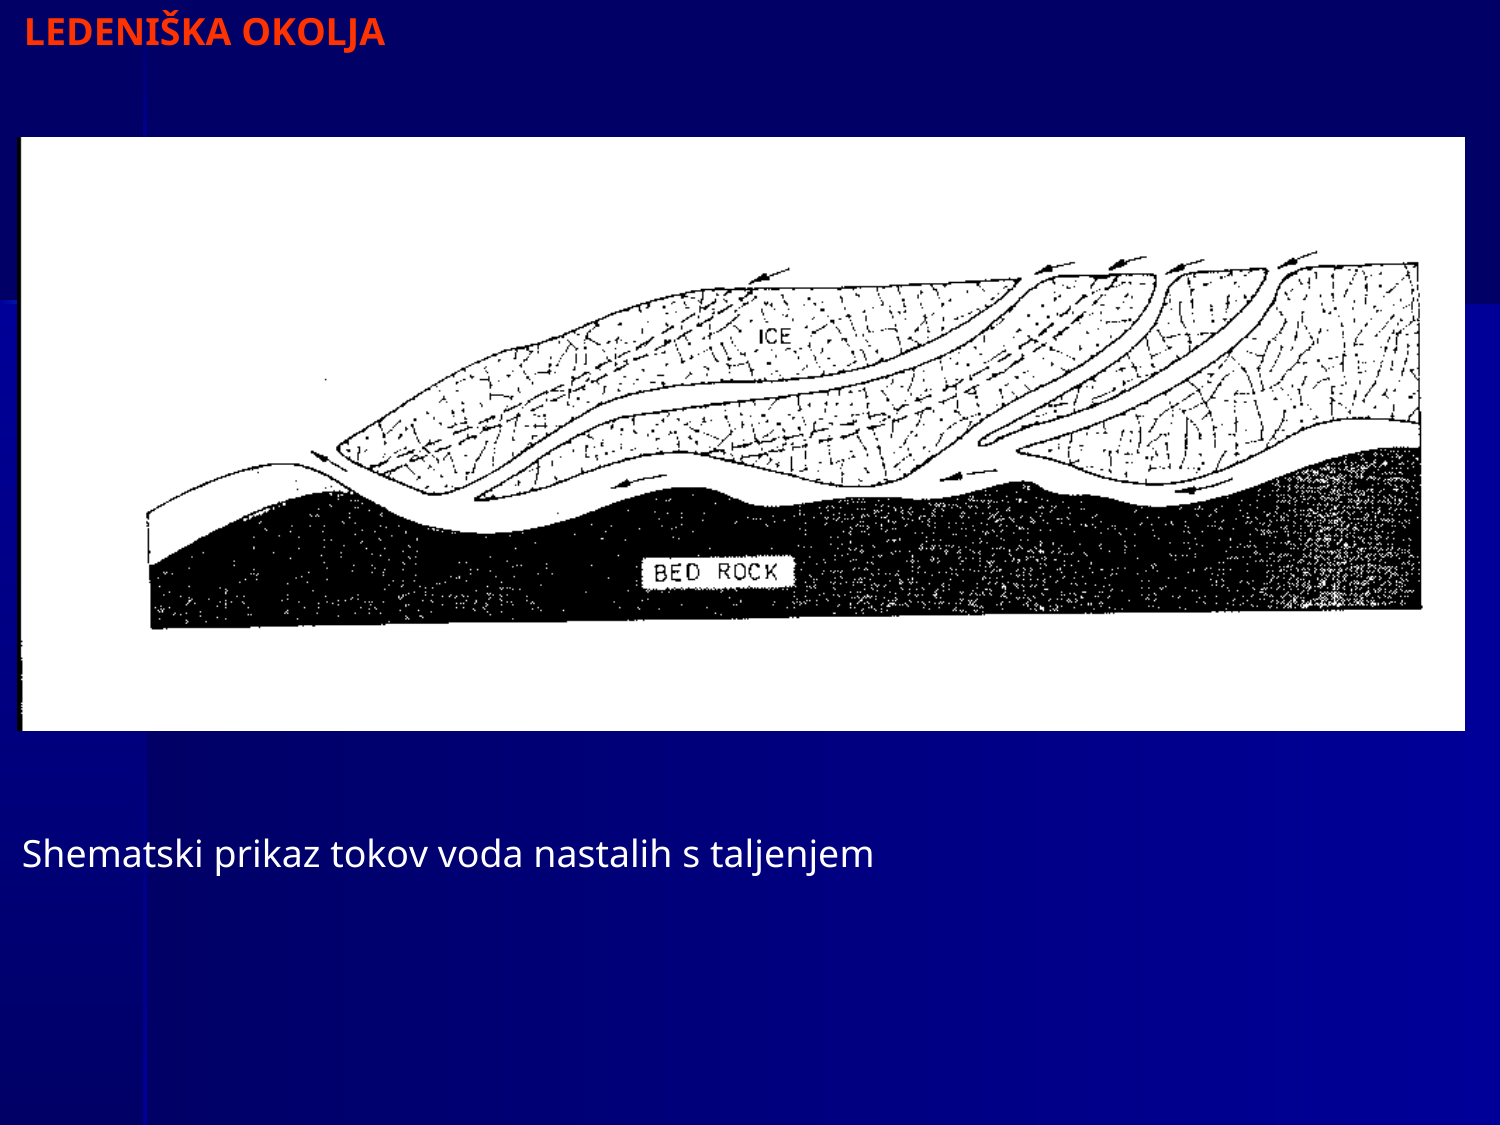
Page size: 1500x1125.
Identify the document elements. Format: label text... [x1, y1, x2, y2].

text_box Shematski prikaz tokov voda nastalih s taljenjem [7, 822, 901, 883]
text_box LEDENIŠKA OKOLJA [9, 0, 401, 61]
picture [17, 137, 1465, 731]
